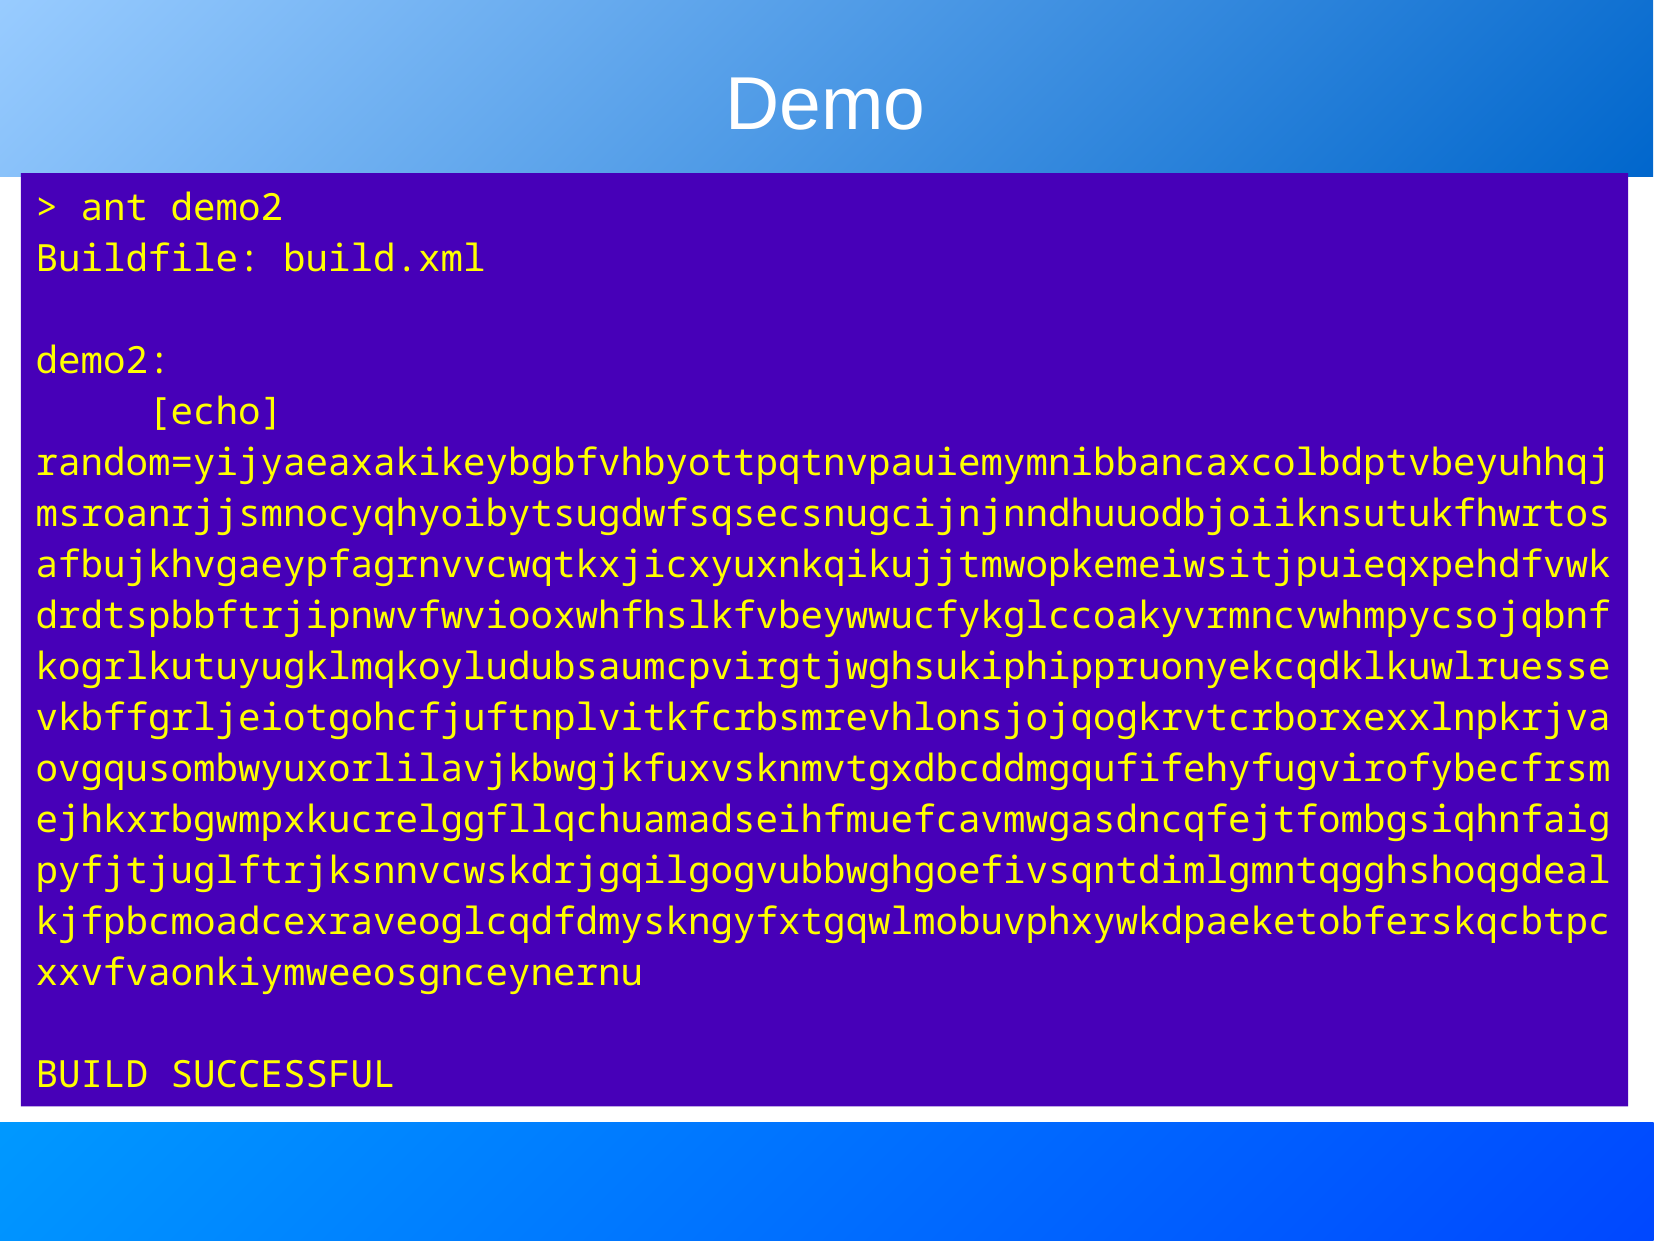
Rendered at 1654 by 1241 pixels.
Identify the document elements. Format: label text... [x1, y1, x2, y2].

text_box > ant demo2 Buildfile: build.xml demo2: [echo] random=yijyaeaxakikeybgbfvhbyottpqtnvpauiemymnibbancaxcolbdptvbeyuhhqjmsroanrjjsmnocyqhyoibytsugdwfsqsecsnugcijnjnndhuuodbjoiiknsutukfhwrtosafbujkhvgaeypfagrnvvcwqtkxjicxyuxnkqikujjtmwopkemeiwsitjpuieqxpehdfvwkdrdtspbbftrjipnwvfwviooxwhfhslkfvbeywwucfykglccoakyvrmncvwhmpycsojqbnfkogrlkutuyugklmqkoyludubsaumcpvirgtjwghsukiphippruonyekcqdklkuwlruessevkbffgrljeiotgohcfjuftnplvitkfcrbsmrevhlonsjojqogkrvtcrborxexxlnpkrjvaovgqusombwyuxorlilavjkbwgjkfuxvsknmvtgxdbcddmgqufifehyfugvirofybecfrsmejhkxrbgwmpxkucrelggfllqchuamadseihfmuefcavmwgasdncqfejtfombgsiqhnfaigpyfjtjuglftrjksnnvcwskdrjgqilgogvubbwghgoefivsqntdimlgmntqgghshoqgdealkjfpbcmoadcexraveoglcqdfdmyskngyfxtgqwlmobuvphxywkdpaeketobferskqcbtpcxxvfvaonkiymweeosgnceynernu BUILD SUCCESSFUL [20, 283, 1629, 996]
title Demo [162, 59, 1489, 148]
